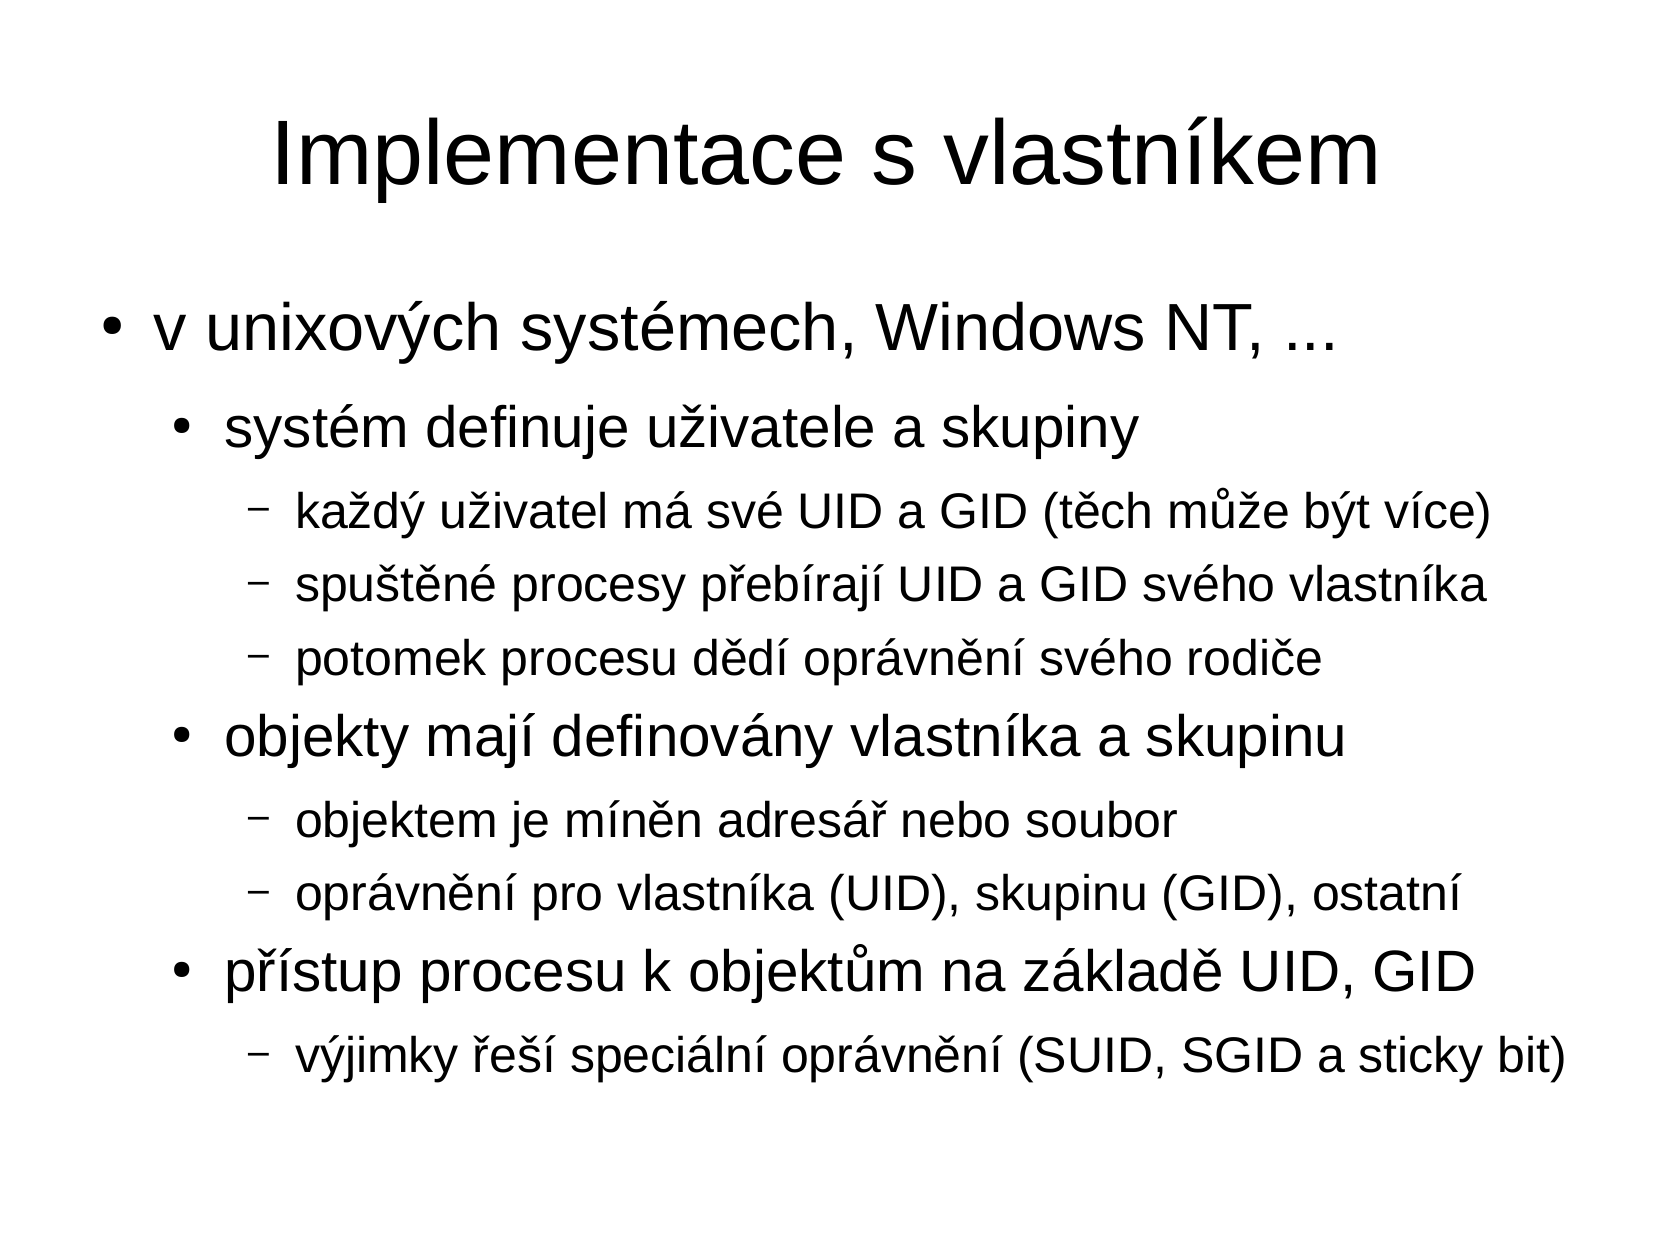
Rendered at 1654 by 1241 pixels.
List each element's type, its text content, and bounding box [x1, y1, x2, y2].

title Implementace s vlastníkem [82, 49, 1571, 257]
list v unixových systémech, Windows NT, ... systém definuje uživatele a skupiny každý uživatel má své UID a GID (těch může být více) spuštěné procesy přebírají UID a GID svého vlastníka potomek procesu dědí oprávnění svého rodiče objekty mají definovány vlastníka a skupinu objektem je míněn adresář nebo soubor oprávnění pro vlastníka (UID), skupinu (GID), ostatní přístup procesu k objektům na základě UID, GID výjimky řeší speciální oprávnění (SUID, SGID a sticky bit) [82, 290, 1571, 1109]
